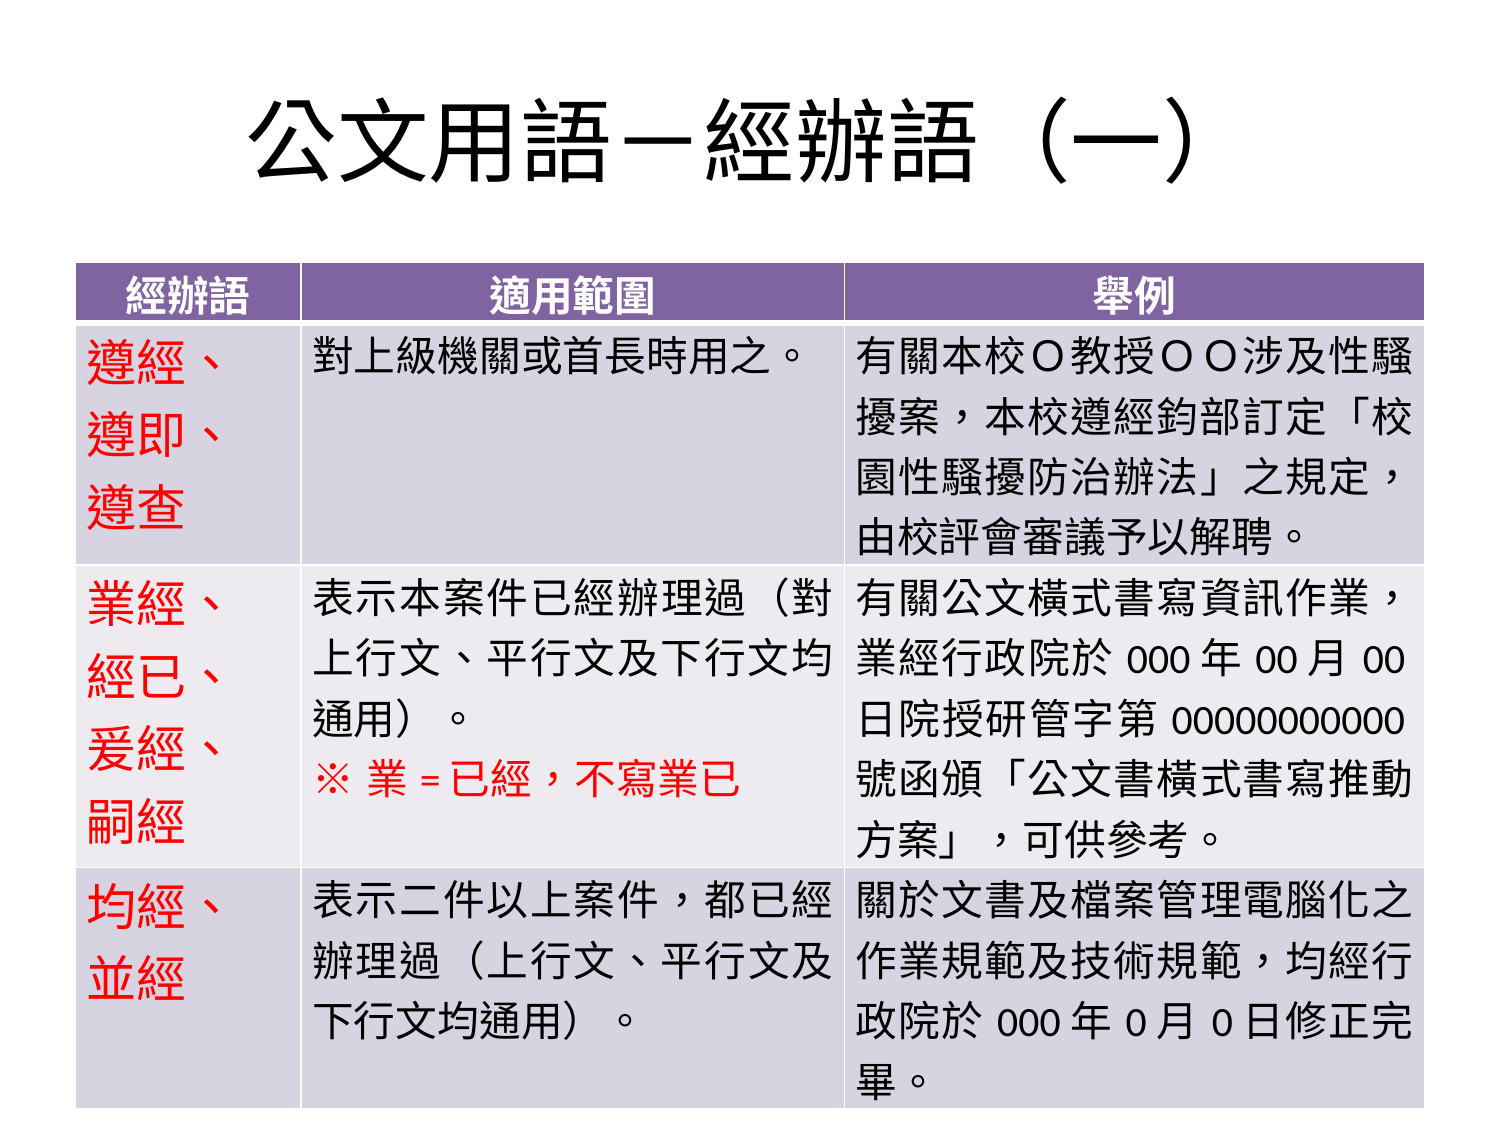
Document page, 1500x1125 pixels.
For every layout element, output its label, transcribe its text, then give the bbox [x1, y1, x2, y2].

table_cell 有關公文橫式書寫資訊作業，業經行政院於000年00月00日院授研管字第00000000000號函頒「公文書橫式書寫推動方案」，可供參考。 [845, 566, 1424, 867]
table_cell 業經、 經已、 爰經、 嗣經 [76, 566, 300, 867]
table_cell 對上級機關或首長時用之。 [302, 326, 844, 564]
title 公文用語－經辦語（一） [75, 45, 1425, 233]
table_cell 表示二件以上案件，都已經辦理過（上行文、平行文及下行文均通用）。 [302, 868, 844, 1108]
table_cell 表示本案件已經辦理過（對上行文、平行文及下行文均通用）。 ※業=已經，不寫業已 [302, 566, 844, 867]
table_cell 有關本校Ｏ教授ＯＯ涉及性騷擾案，本校遵經鈞部訂定「校園性騷擾防治辦法」之規定，由校評會審議予以解聘。 [845, 326, 1424, 564]
table_cell 關於文書及檔案管理電腦化之作業規範及技術規範，均經行政院於000年0月0日修正完畢。 [845, 868, 1424, 1108]
table_header 舉例 [845, 263, 1424, 320]
table_cell 遵經、 遵即、 遵查 [76, 326, 300, 564]
table_cell 均經、 並經 [76, 868, 300, 1108]
table_header 經辦語 [76, 263, 300, 320]
table_header 適用範圍 [302, 263, 844, 320]
